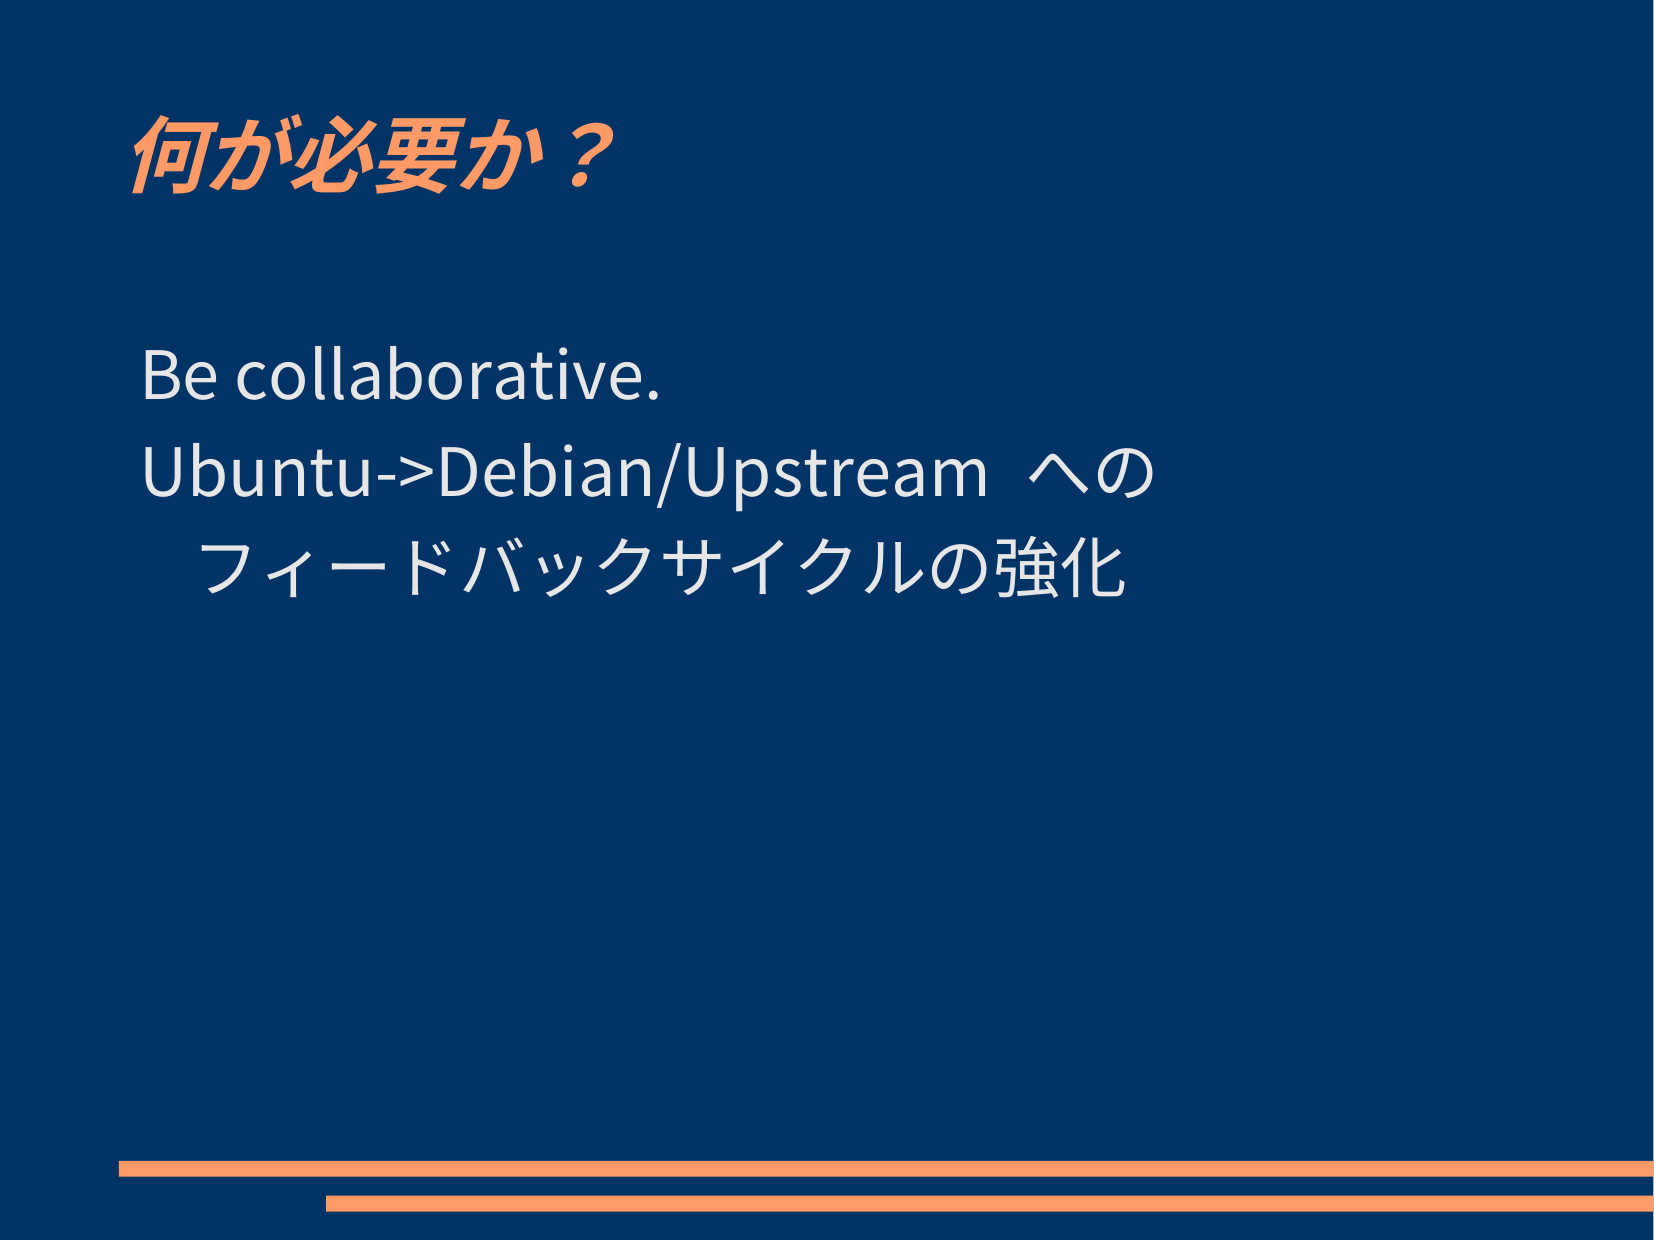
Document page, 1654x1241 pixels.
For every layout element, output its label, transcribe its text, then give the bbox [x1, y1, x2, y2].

title 何が必要か？ [121, 46, 1534, 254]
list Be collaborative. Ubuntu->Debian/Upstream への フィードバックサイクルの強化 [121, 322, 1561, 1132]
